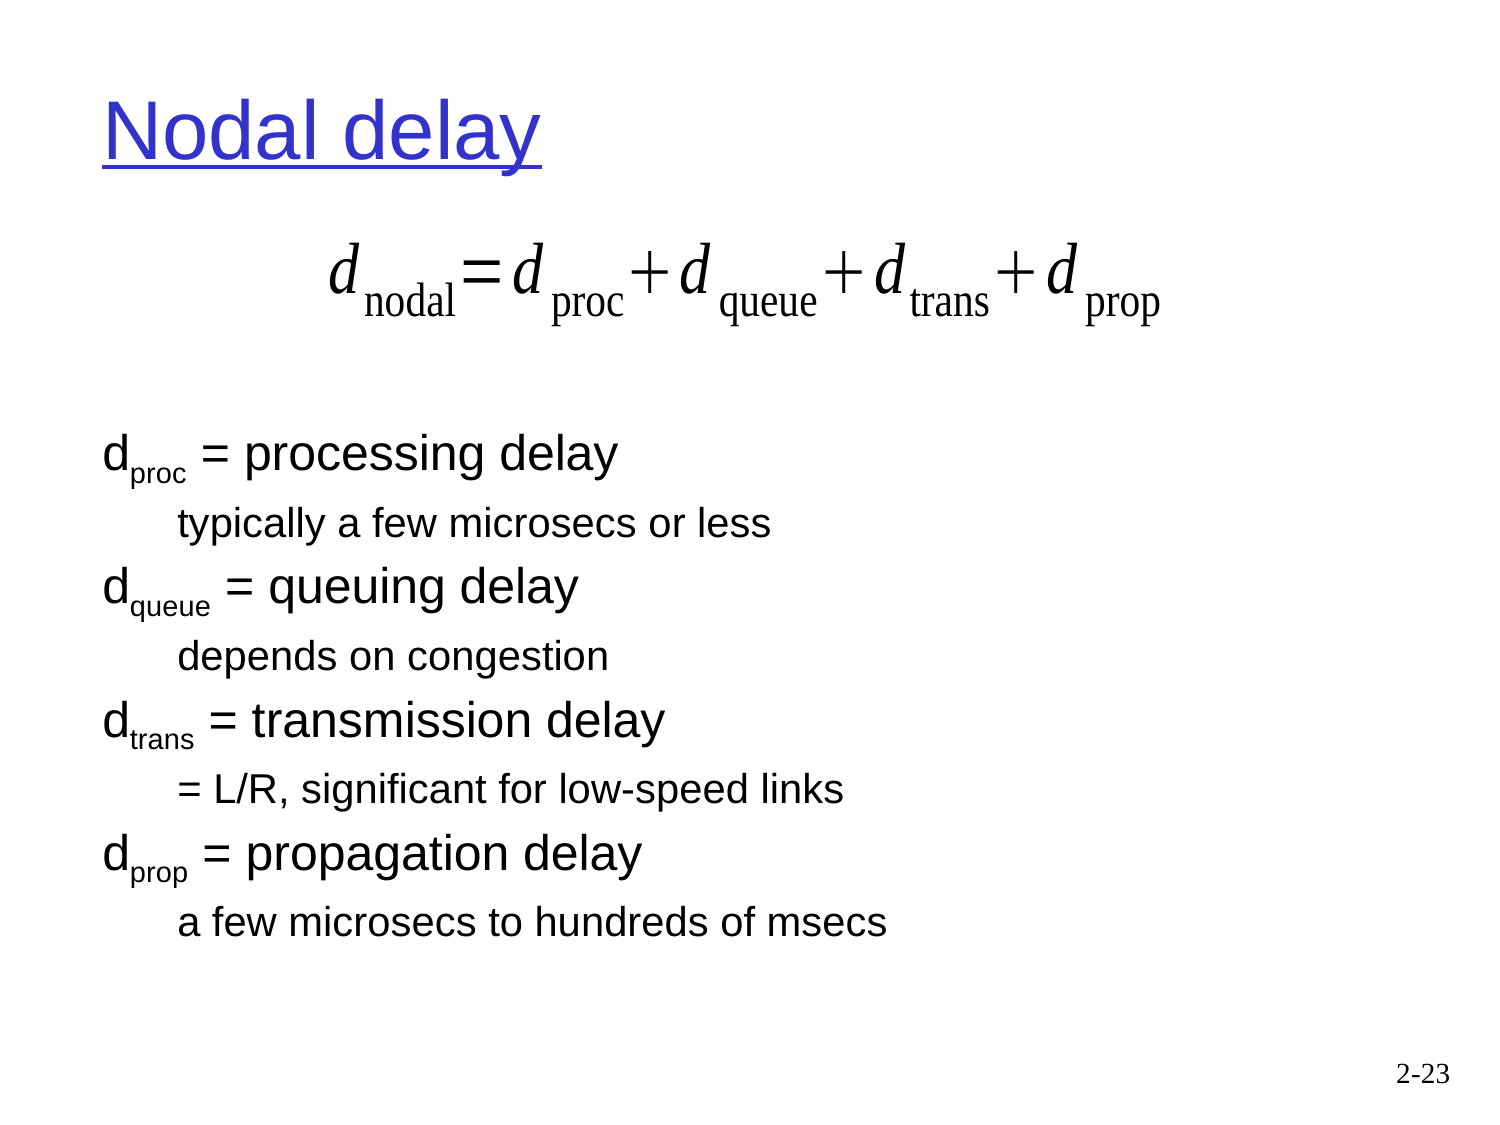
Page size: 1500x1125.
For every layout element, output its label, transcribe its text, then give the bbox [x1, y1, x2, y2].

chart [309, 224, 1182, 330]
title Nodal delay [87, 37, 1363, 225]
list dproc = processing delay typically a few microsecs or less dqueue = queuing delay depends on congestion dtrans = transmission delay = L/R, significant for low-speed links dprop = propagation delay a few microsecs to hundreds of msecs [87, 417, 1363, 1026]
